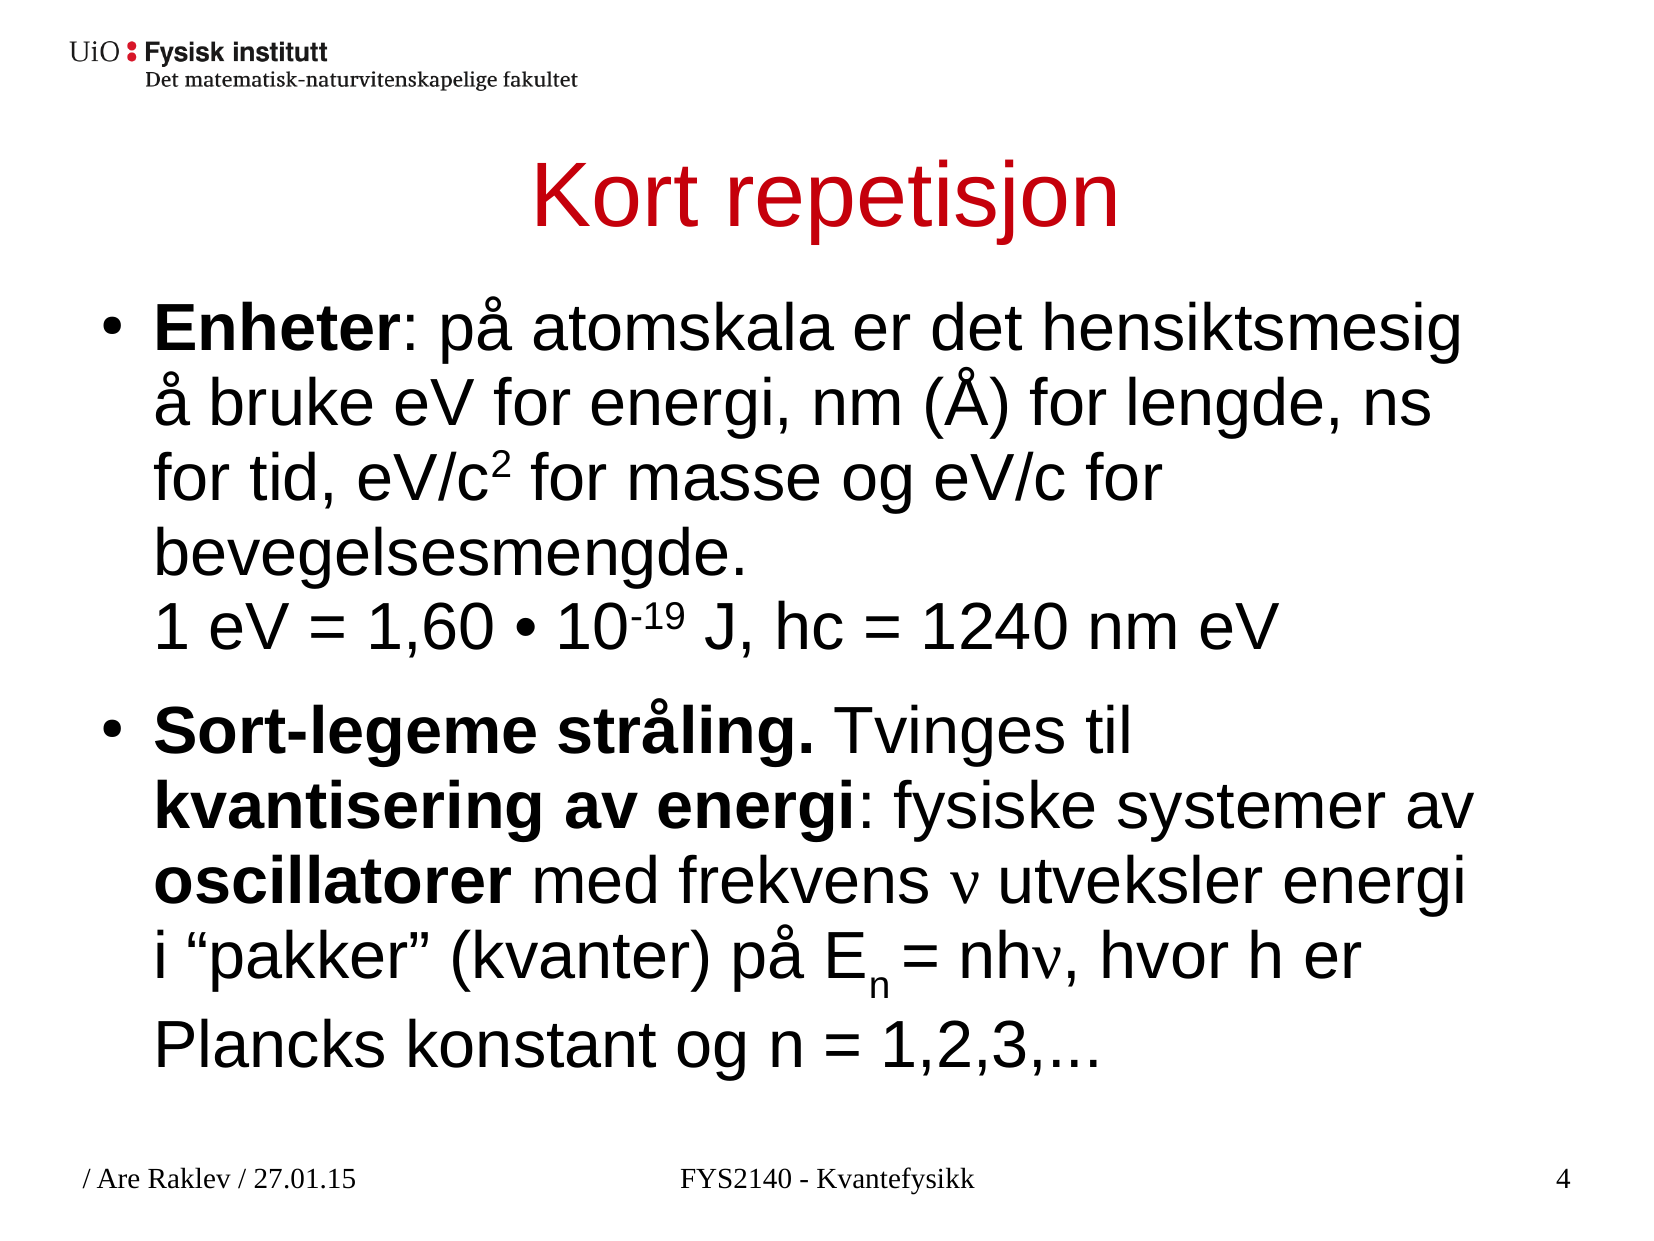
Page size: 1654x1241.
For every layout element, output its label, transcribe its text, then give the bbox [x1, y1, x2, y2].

picture [68, 37, 581, 93]
list Enheter: på atomskala er det hensiktsmesig å bruke eV for energi, nm (Å) for lengde, ns for tid, eV/c2 for masse og eV/c for bevegelsesmengde. 1 eV = 1,60 • 10-19 J, hc = 1240 nm eV Sort-legeme stråling. Tvinges til kvantisering av energi: fysiske systemer av oscillatorer med frekvens ν utveksler energi i “pakker” (kvanter) på En = nhν, hvor h er Plancks konstant og n = 1,2,3,... [82, 290, 1501, 1094]
title Kort repetisjon [82, 90, 1571, 298]
